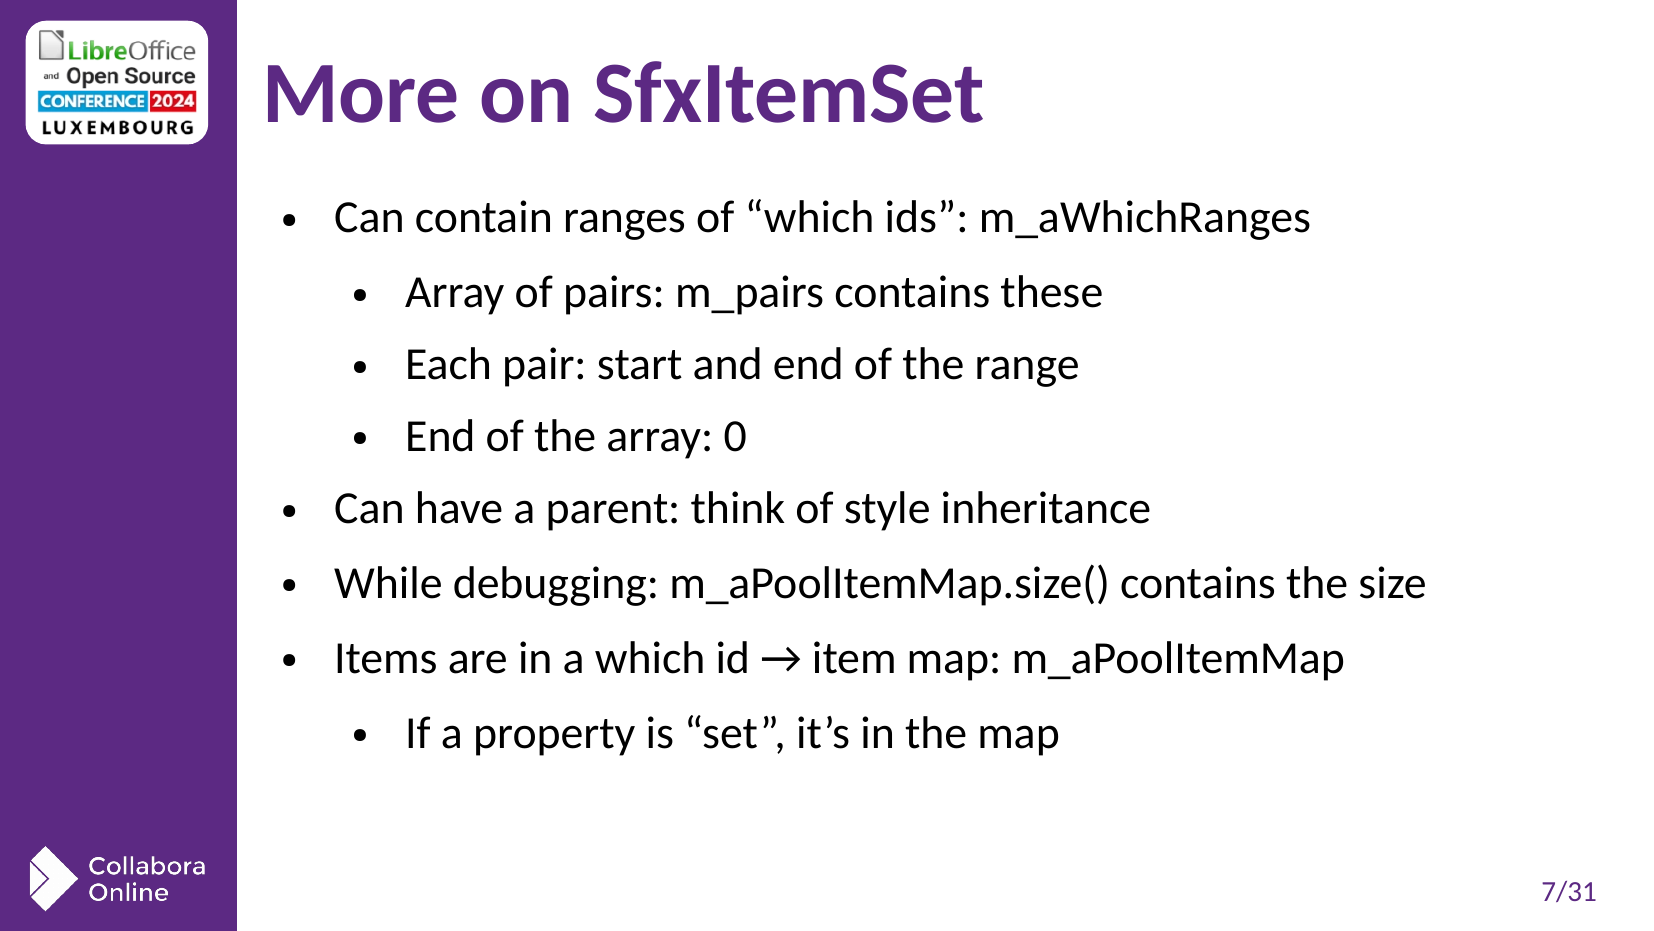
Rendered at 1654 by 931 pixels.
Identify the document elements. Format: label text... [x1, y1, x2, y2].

list Can contain ranges of “which ids”: m_aWhichRanges Array of pairs: m_pairs contains these Each pair: start and end of the range End of the array: 0 Can have a parent: think of style inheritance While debugging: m_aPoolItemMap.size() contains the size Items are in a which id → item map: m_aPoolItemMap If a property is “set”, it’s in the map [263, 187, 1605, 856]
picture [25, 841, 209, 916]
title More on SfxItemSet [262, 13, 1644, 145]
picture [34, 26, 200, 139]
